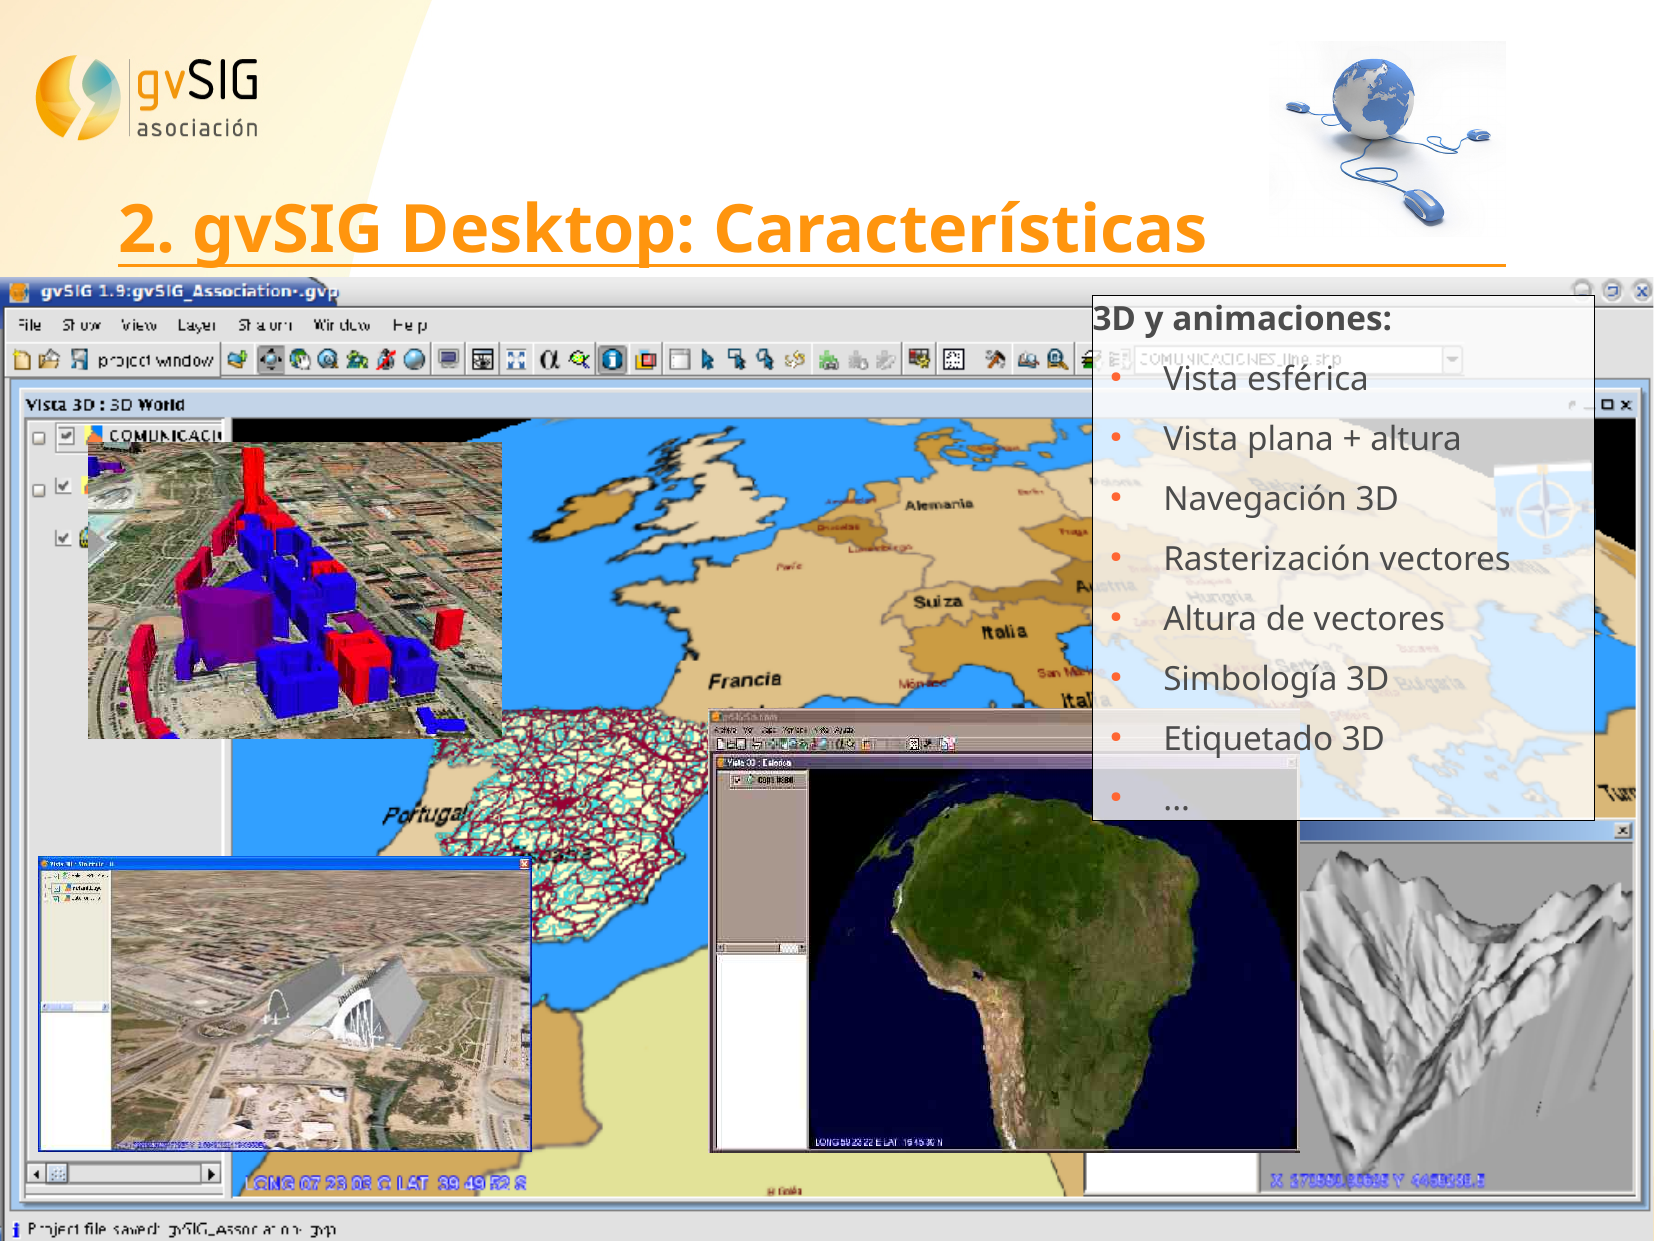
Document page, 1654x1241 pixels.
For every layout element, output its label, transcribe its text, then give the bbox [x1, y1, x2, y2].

title 2. gvSIG Desktop: Características [118, 177, 1607, 276]
picture [0, 0, 1654, 1241]
list 3D y animaciones: Vista esférica Vista plana + altura Navegación 3D Rasterización vectores Altura de vectores Simbología 3D Etiquetado 3D ... [1092, 295, 1595, 760]
